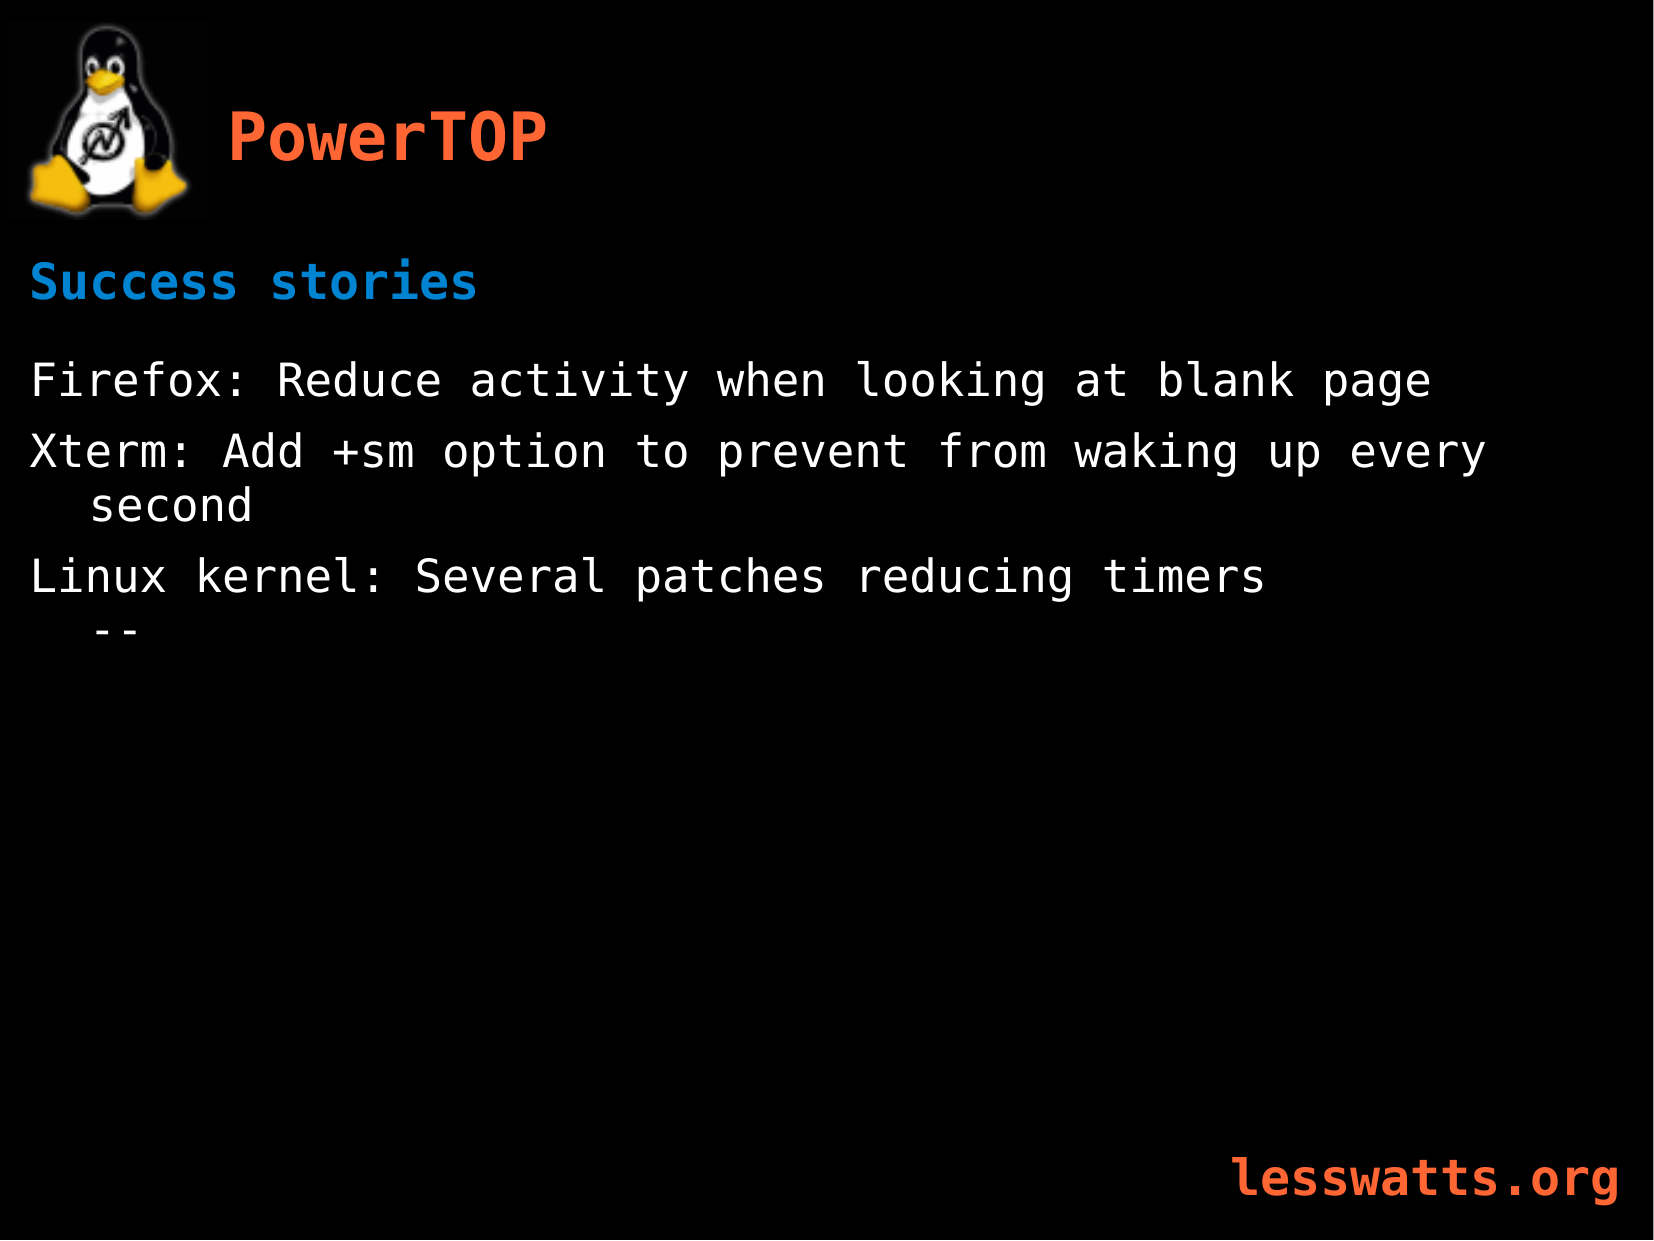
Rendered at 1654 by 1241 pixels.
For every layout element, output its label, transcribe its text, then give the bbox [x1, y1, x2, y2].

picture [9, 22, 207, 220]
title Success stories [29, 249, 1625, 315]
list Firefox: Reduce activity when looking at blank page Xterm: Add +sm option to prevent from waking up every second Linux kernel: Several patches reducing timers -- [29, 354, 1571, 1094]
